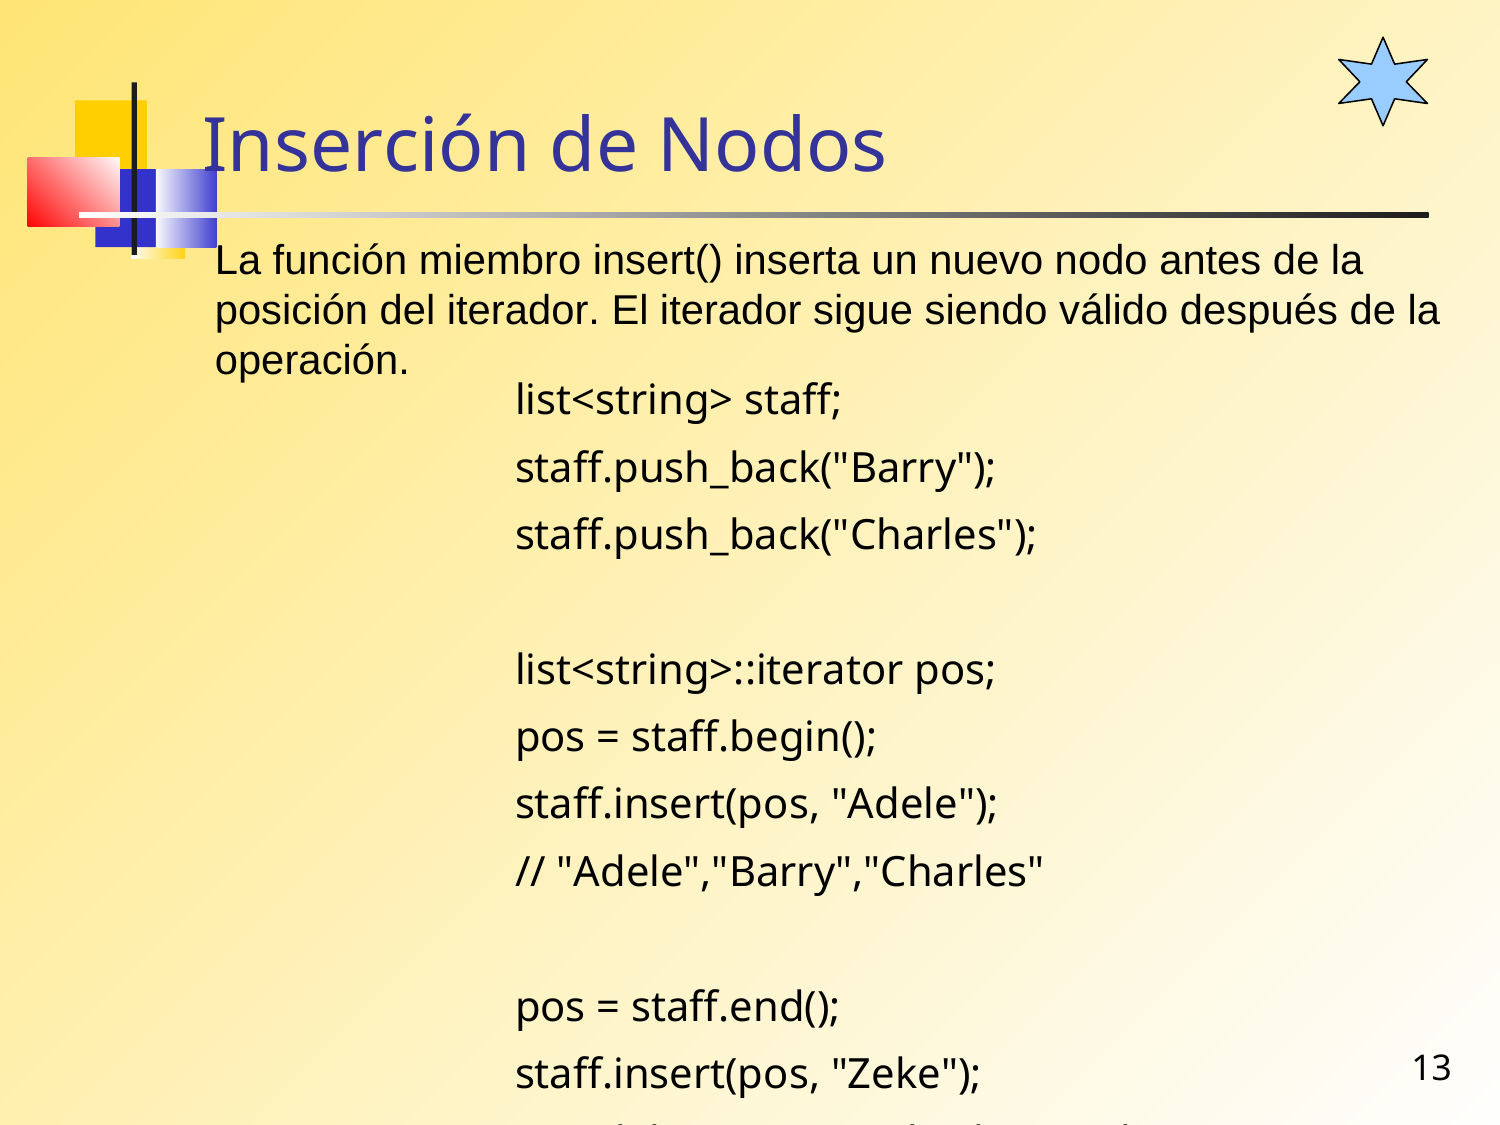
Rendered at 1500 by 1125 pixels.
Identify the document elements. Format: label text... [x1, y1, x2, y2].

text_box [1338, 37, 1428, 126]
text_box La función miembro insert() inserta un nuevo nodo antes de la posición del iterador. El iterador sigue siendo válido después de la operación. [199, 224, 1500, 391]
list list<string> staff; staff.push_back("Barry"); staff.push_back("Charles"); list<string>::iterator pos; pos = staff.begin(); staff.insert(pos, "Adele"); // "Adele","Barry","Charles" pos = staff.end(); staff.insert(pos, "Zeke"); // "Adele","Barry","Charles","Zeke" [499, 362, 1363, 1095]
title Inserción de Nodos [187, 37, 1466, 201]
